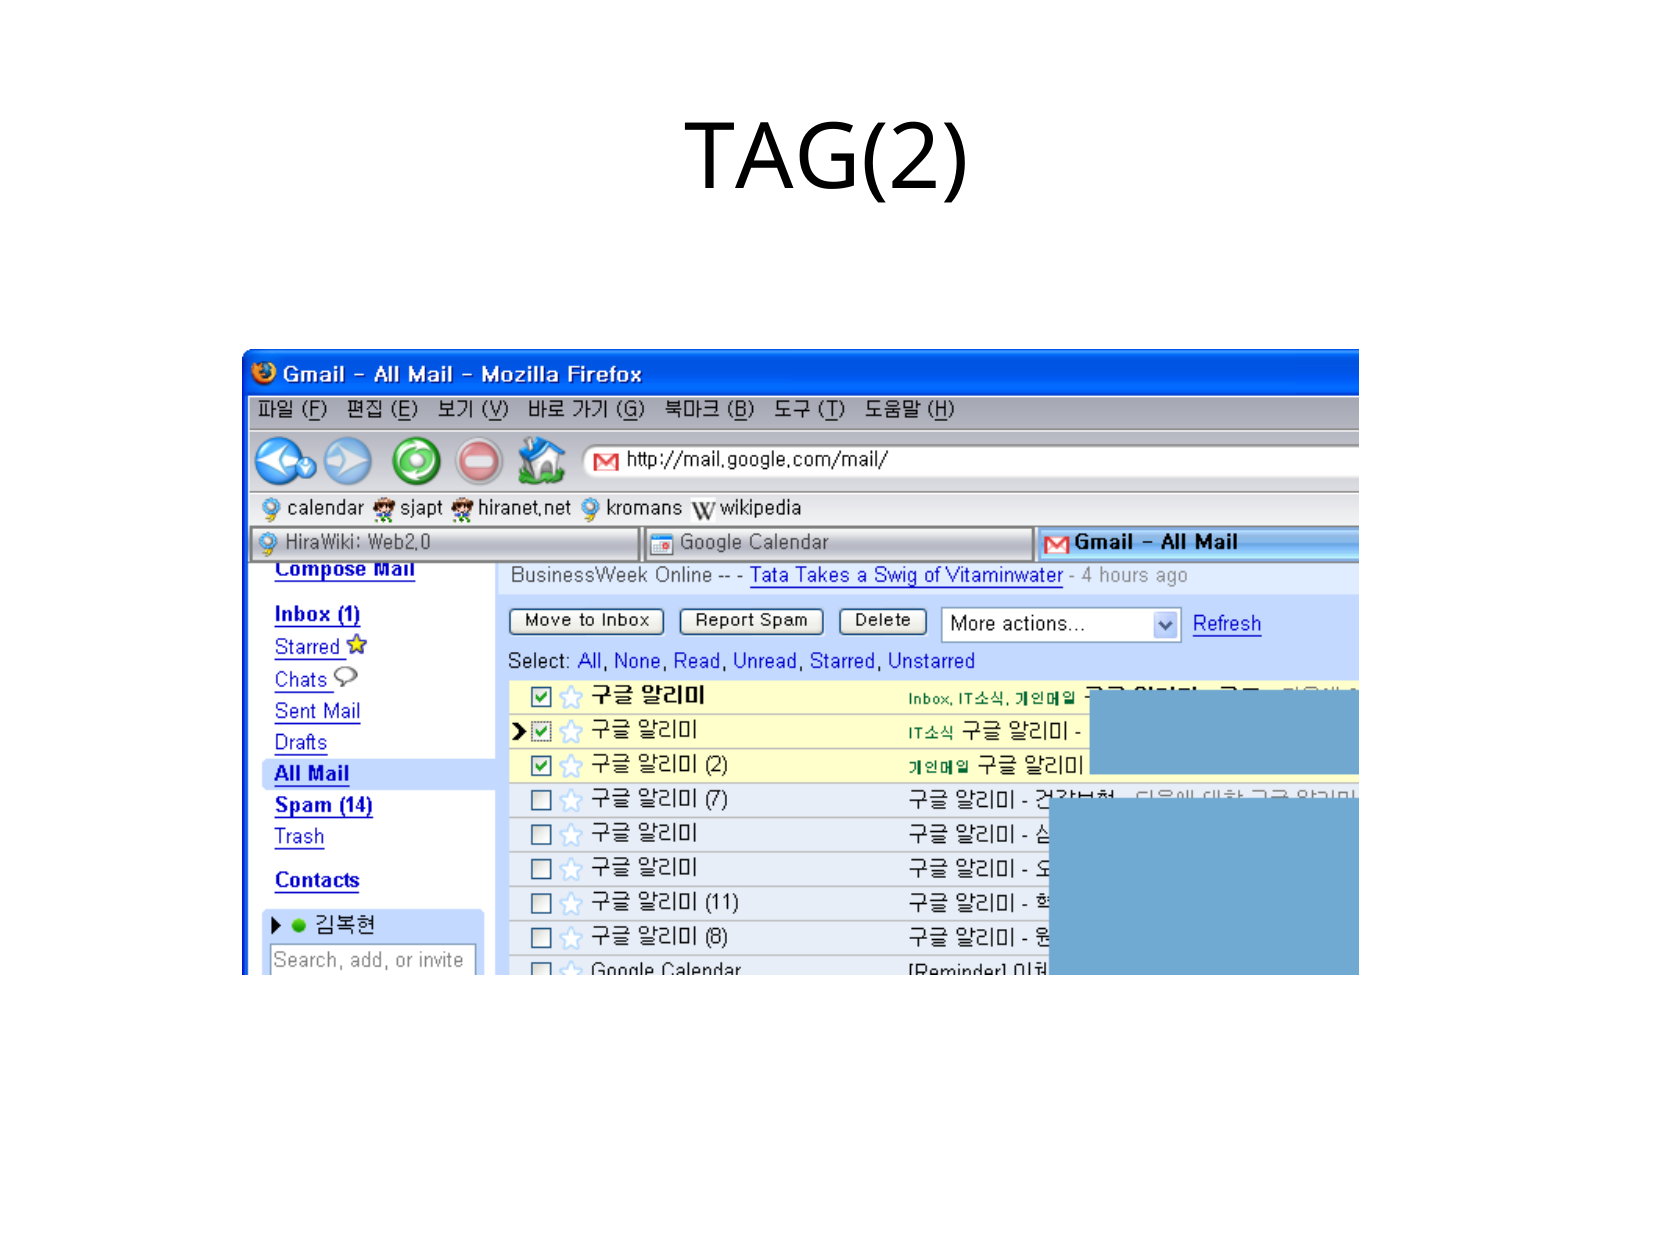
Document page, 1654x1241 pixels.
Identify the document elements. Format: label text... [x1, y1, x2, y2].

picture [242, 349, 1359, 975]
title TAG(2) [82, 49, 1571, 257]
